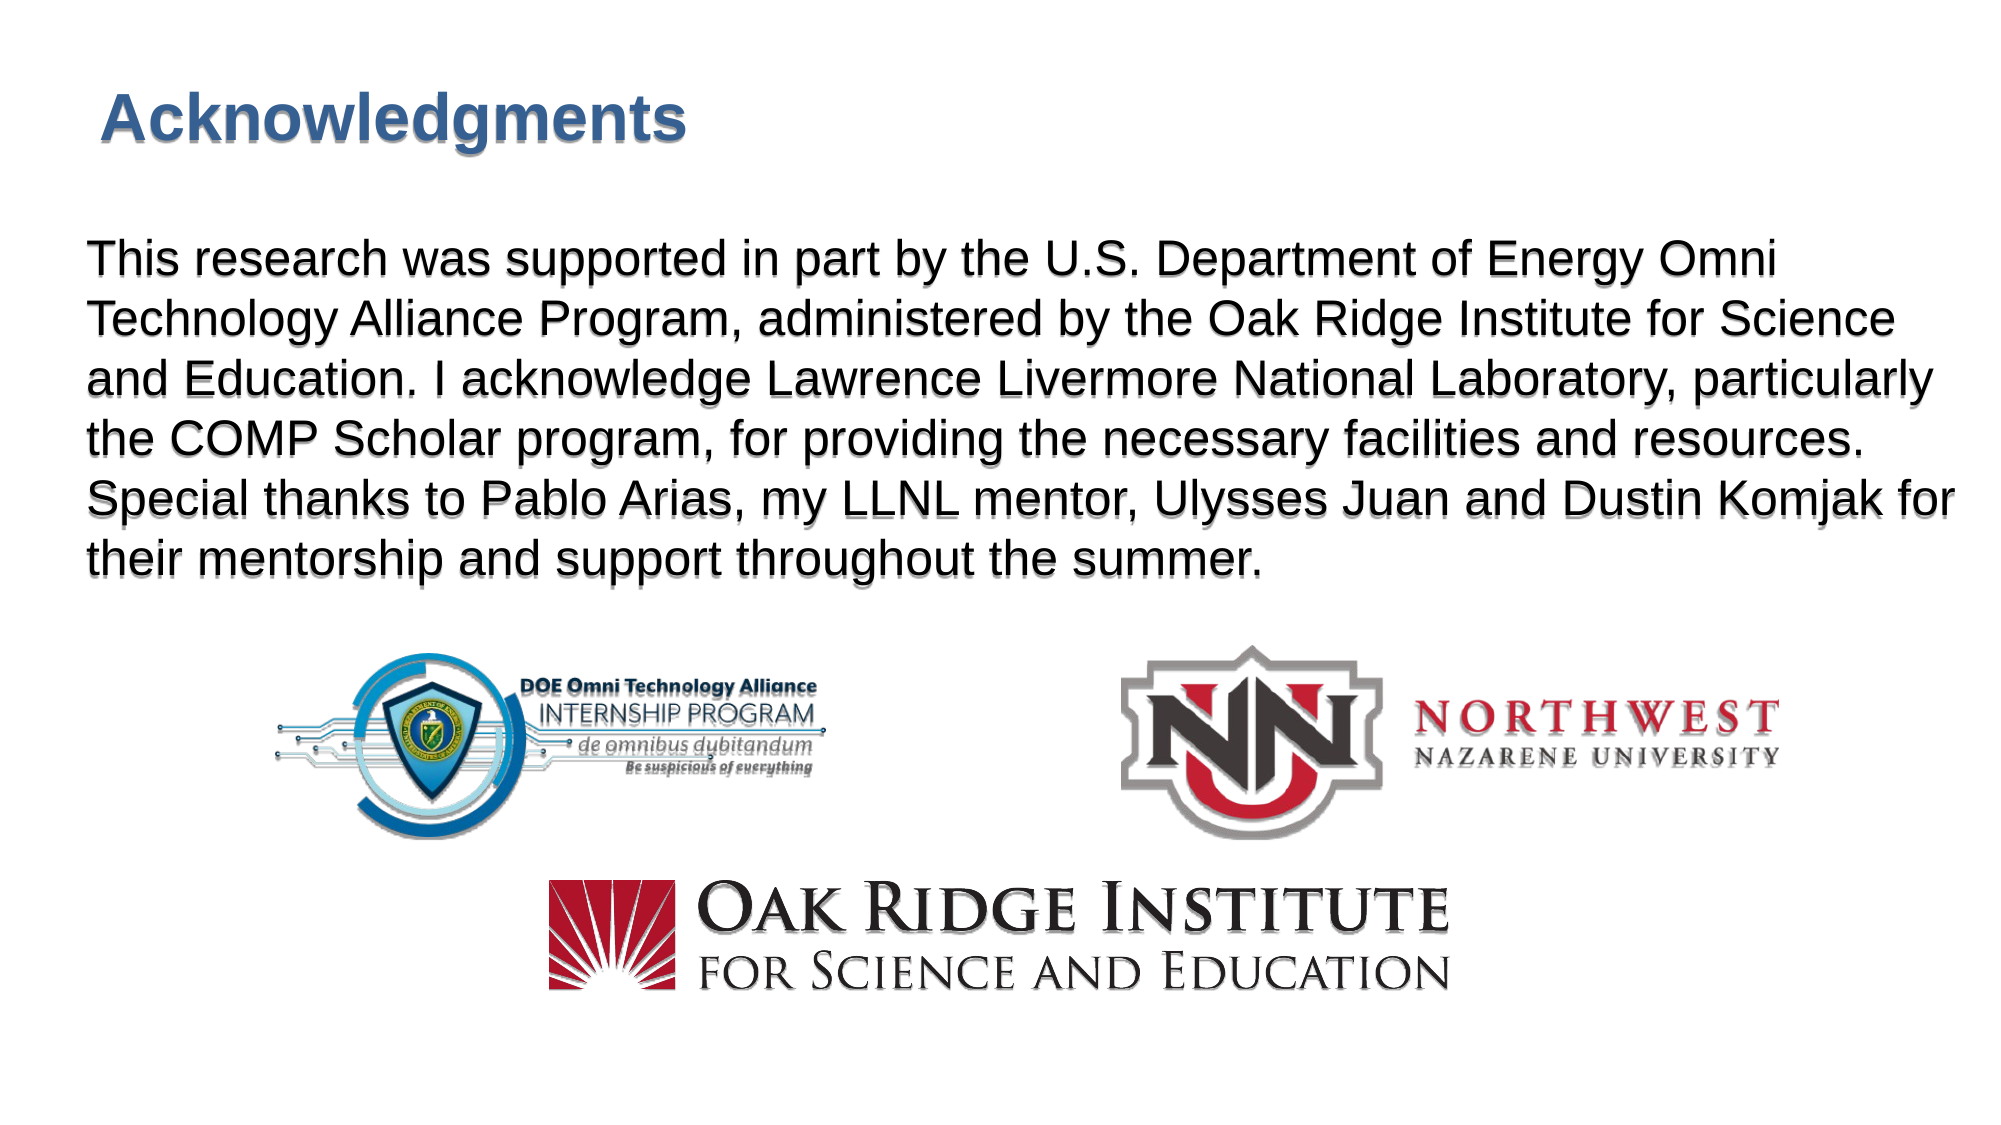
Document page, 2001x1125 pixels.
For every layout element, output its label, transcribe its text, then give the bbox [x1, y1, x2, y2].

title Acknowledgments [99, 36, 1725, 202]
picture [549, 880, 1450, 989]
picture [275, 653, 826, 838]
picture [1121, 645, 1779, 838]
list This research was supported in part by the U.S. Department of Energy Omni Technology Alliance Program, administered by the Oak Ridge Institute for Science and Education. I acknowledge Lawrence Livermore National Laboratory, particularly the COMP Scholar program, for providing the necessary facilities and resources. Special thanks to Pablo Arias, my LLNL mentor, Ulysses Juan and Dustin Komjak for their mentorship and support throughout the summer. [67, 224, 1980, 591]
